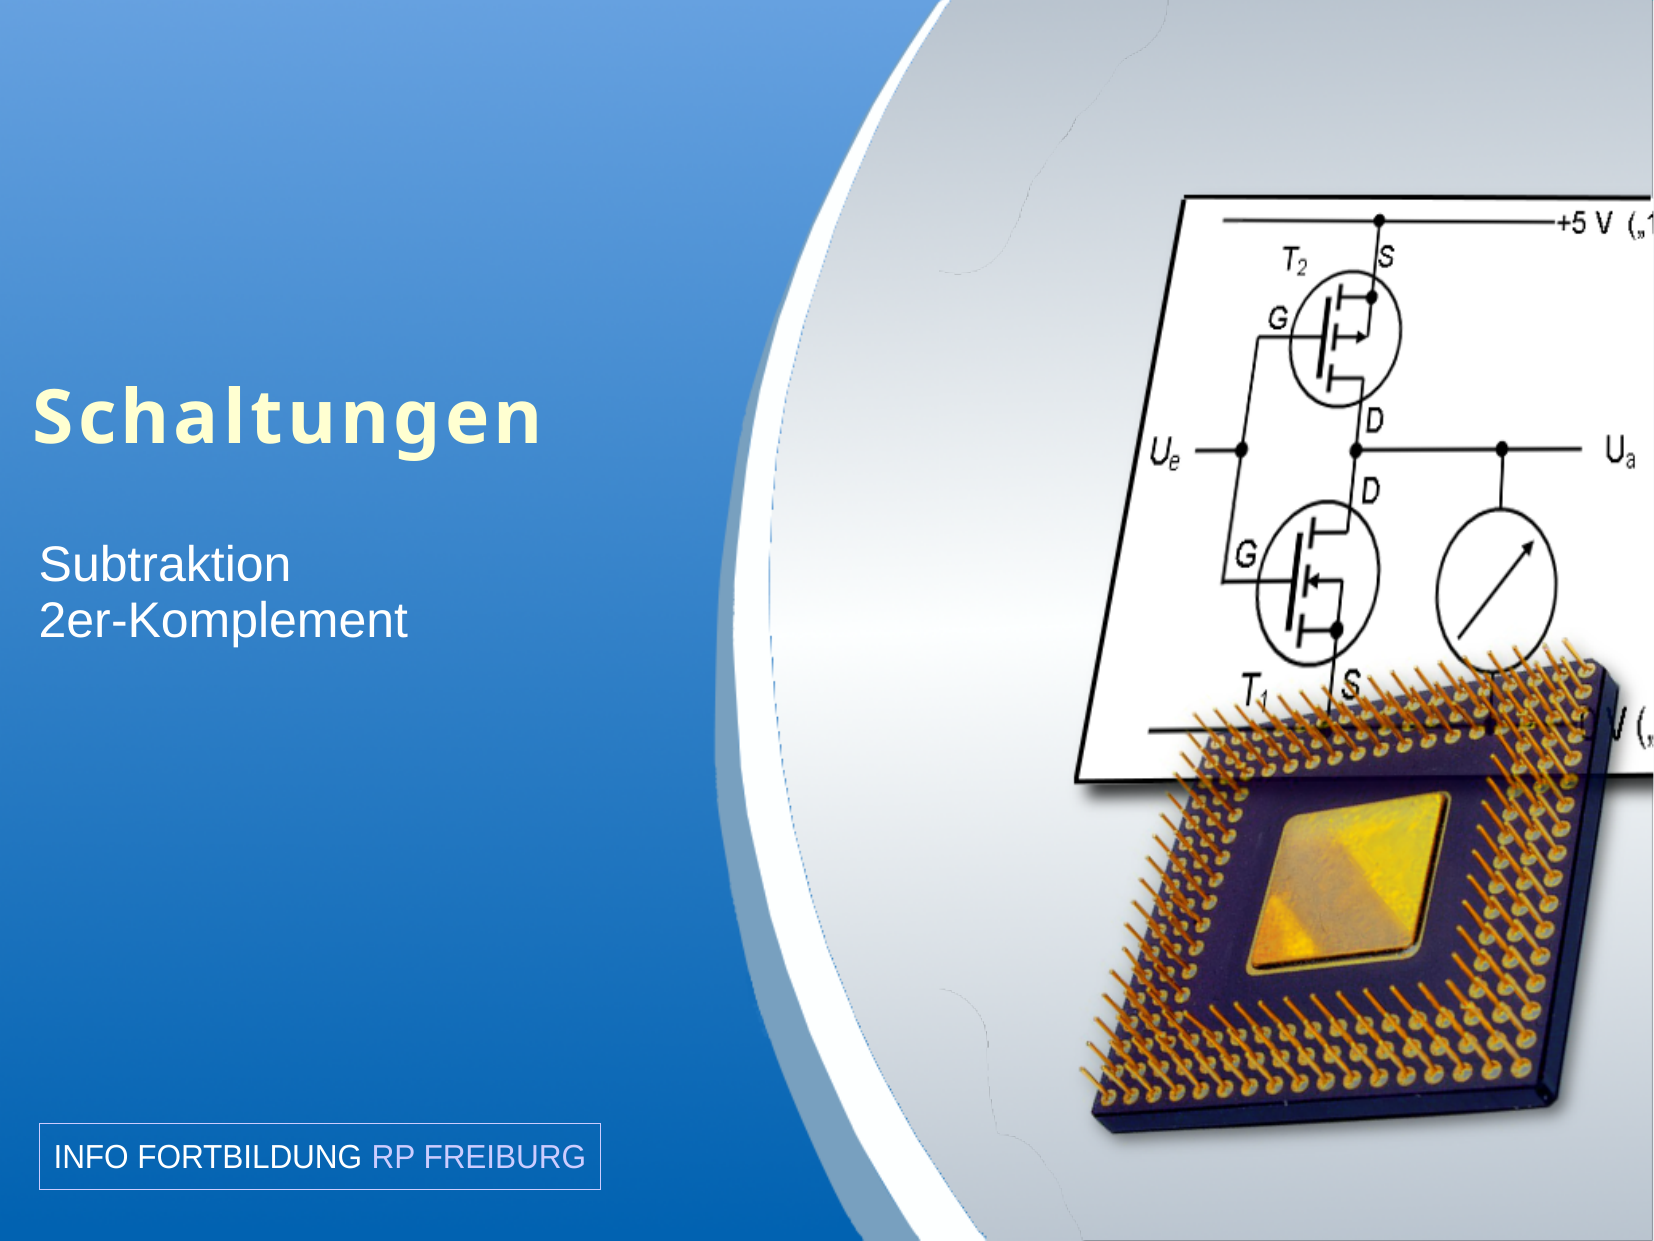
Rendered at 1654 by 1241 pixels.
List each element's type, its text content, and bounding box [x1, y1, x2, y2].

picture [0, 0, 1654, 1241]
text_box Schaltungen [18, 355, 761, 591]
text_box Subtraktion 2er-Komplement [24, 528, 638, 656]
text_box INFO FORTBILDUNG RP FREIBURG [39, 1123, 601, 1190]
